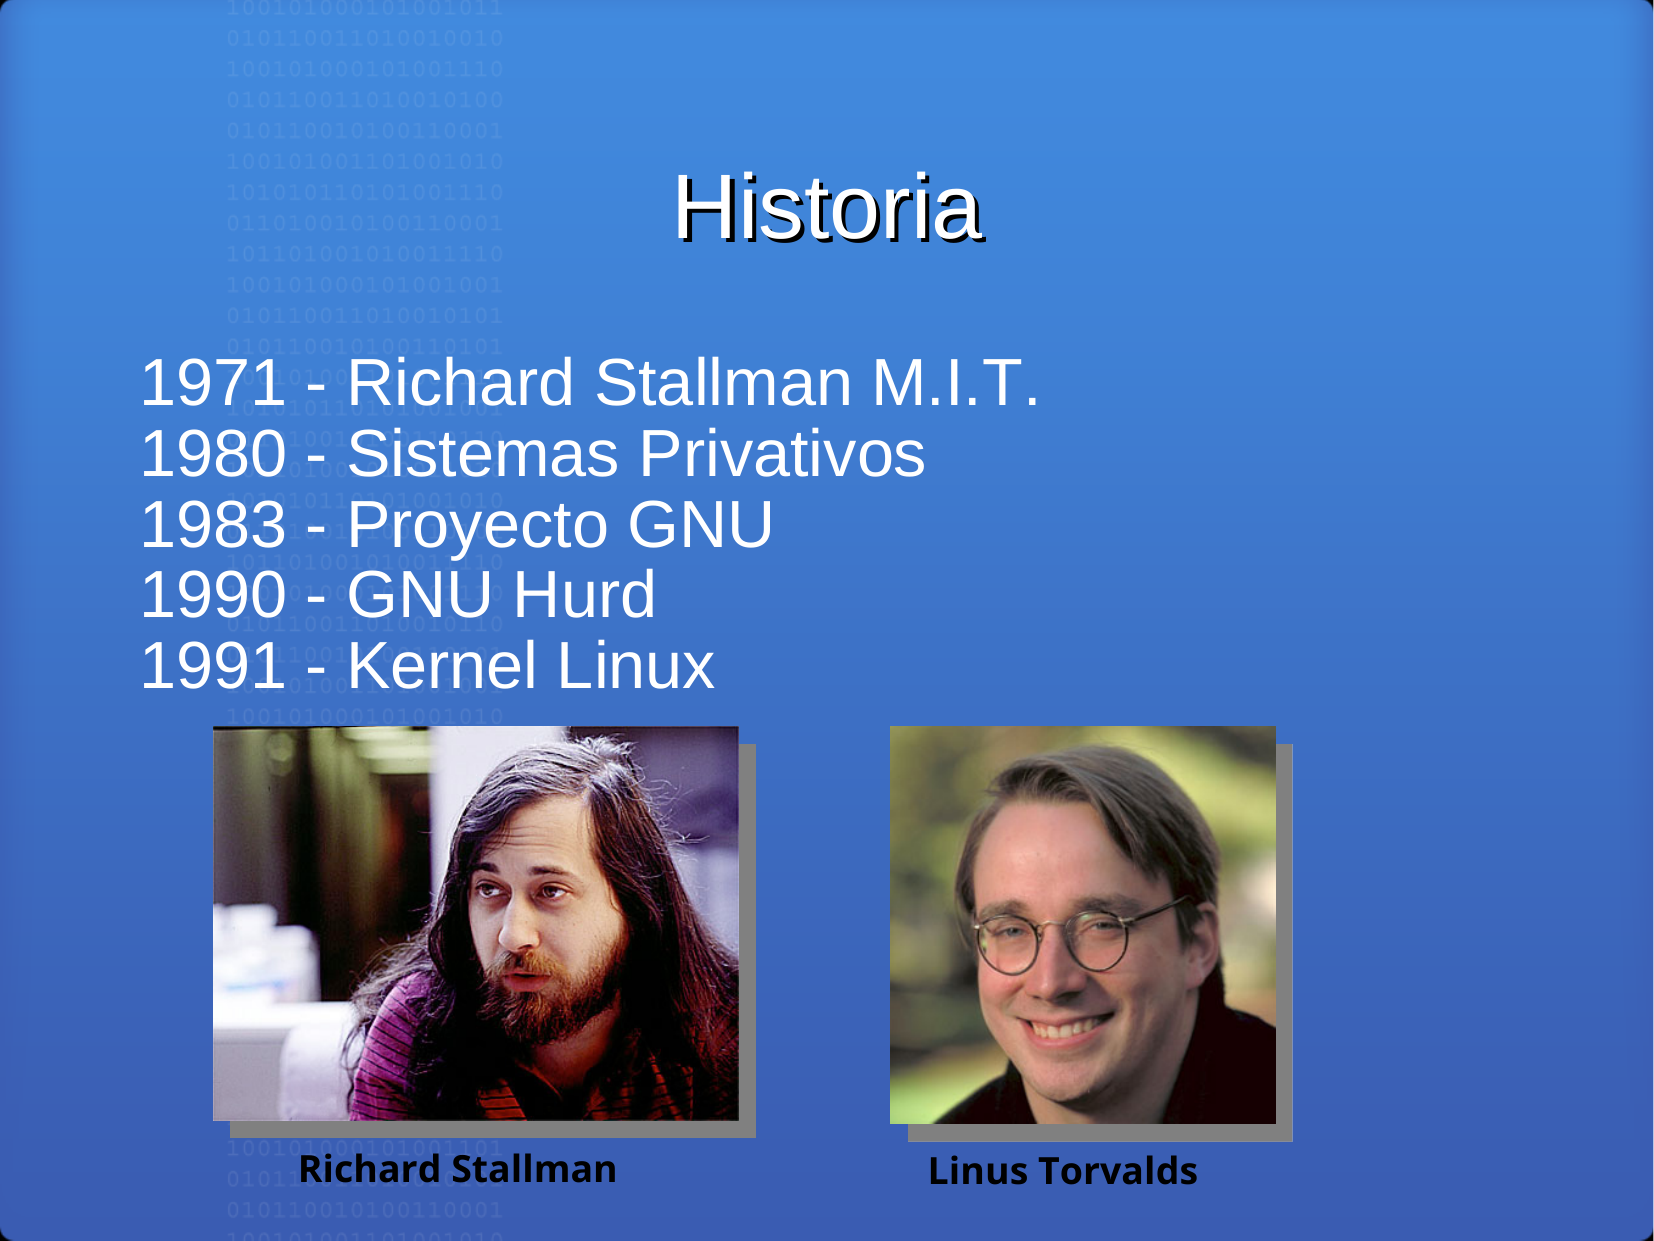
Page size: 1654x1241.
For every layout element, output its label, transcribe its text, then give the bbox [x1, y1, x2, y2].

list 1980 - Sistemas Privativos [121, 415, 1126, 484]
list 1971 - Richard Stallman M.I.T. [121, 344, 1126, 413]
list 1990 - GNU Hurd [121, 557, 1126, 626]
list 1983 - Proyecto GNU [121, 486, 1126, 555]
picture [0, 0, 1654, 1241]
text_box Linus Torvalds [927, 1144, 1238, 1191]
list 1991 - Kernel Linux [121, 628, 1126, 697]
text_box Richard Stallman [297, 1142, 673, 1189]
title Historia [121, 102, 1534, 311]
